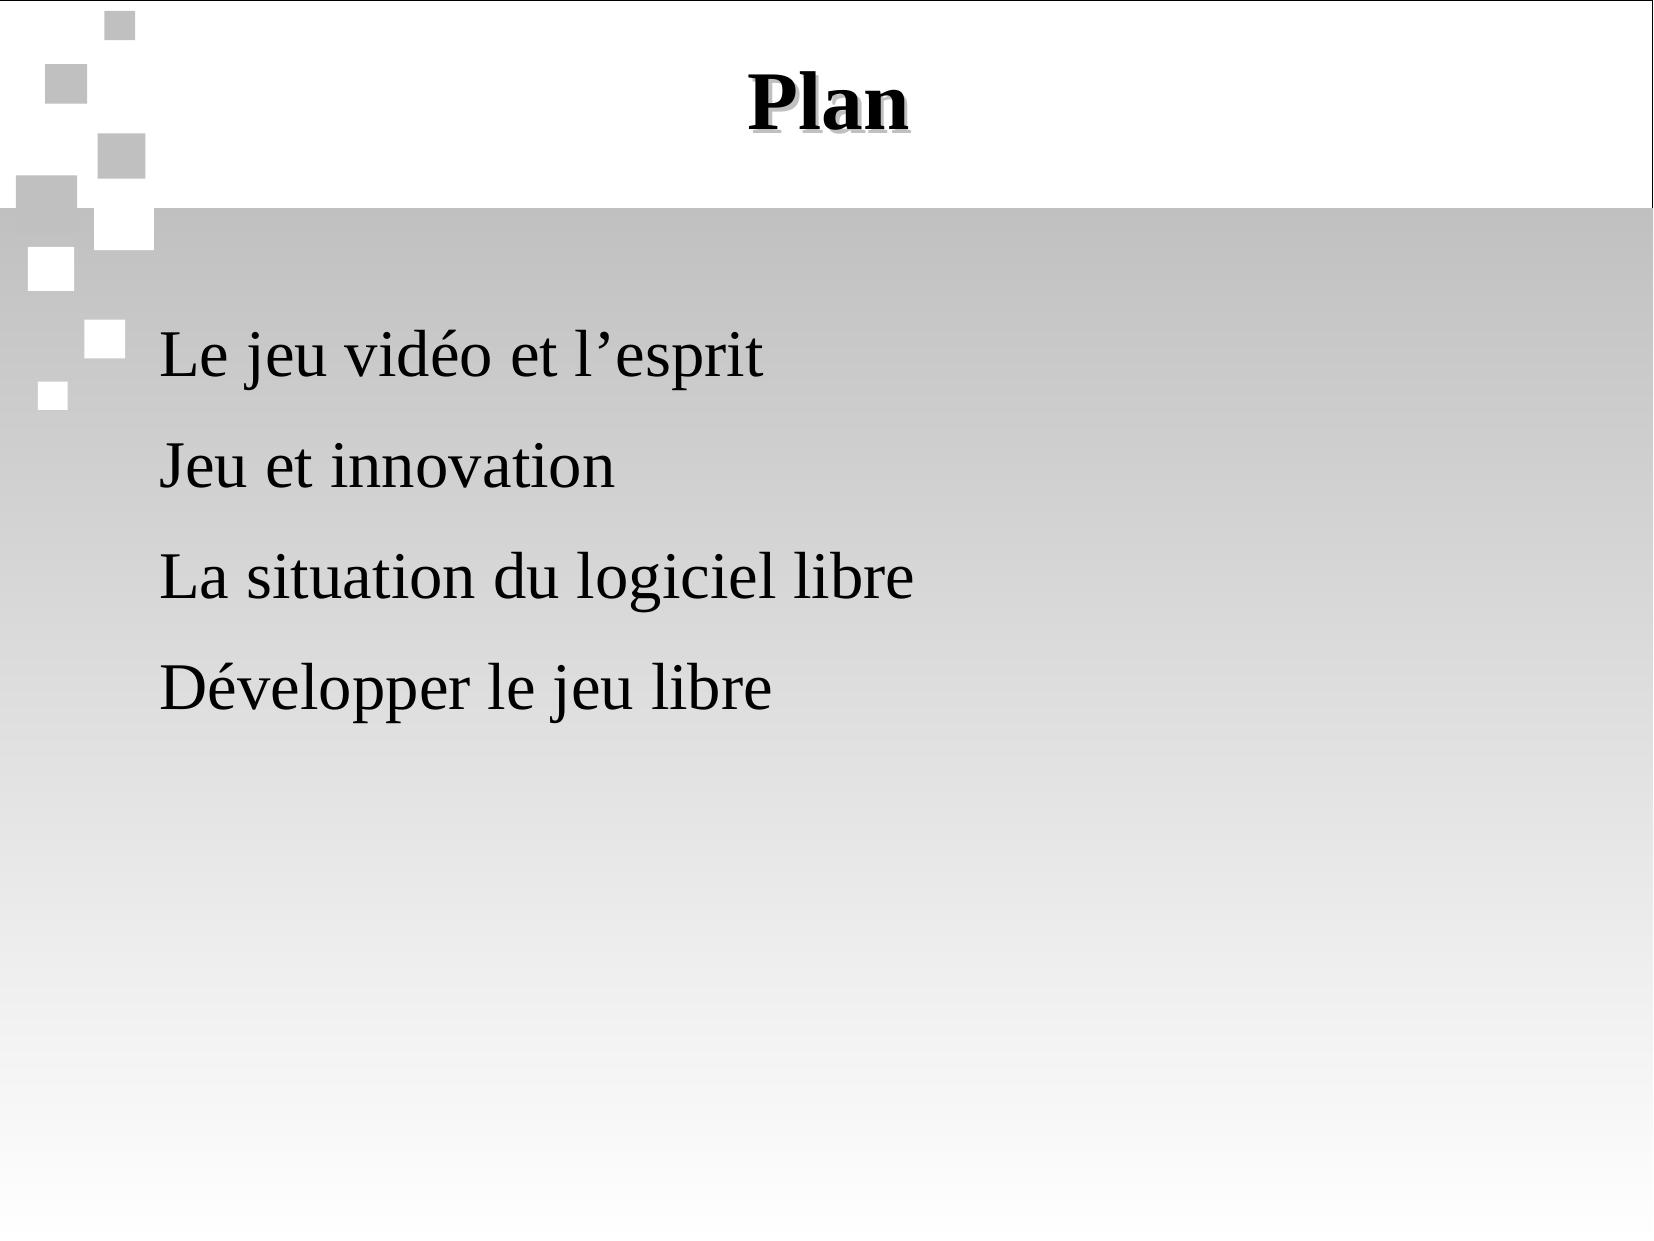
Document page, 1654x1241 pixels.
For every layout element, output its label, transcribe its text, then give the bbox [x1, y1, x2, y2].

title Plan [90, 0, 1567, 204]
list Le jeu vidéo et l’esprit Jeu et innovation La situation du logiciel libre Développer le jeu libre [141, 279, 1532, 1183]
